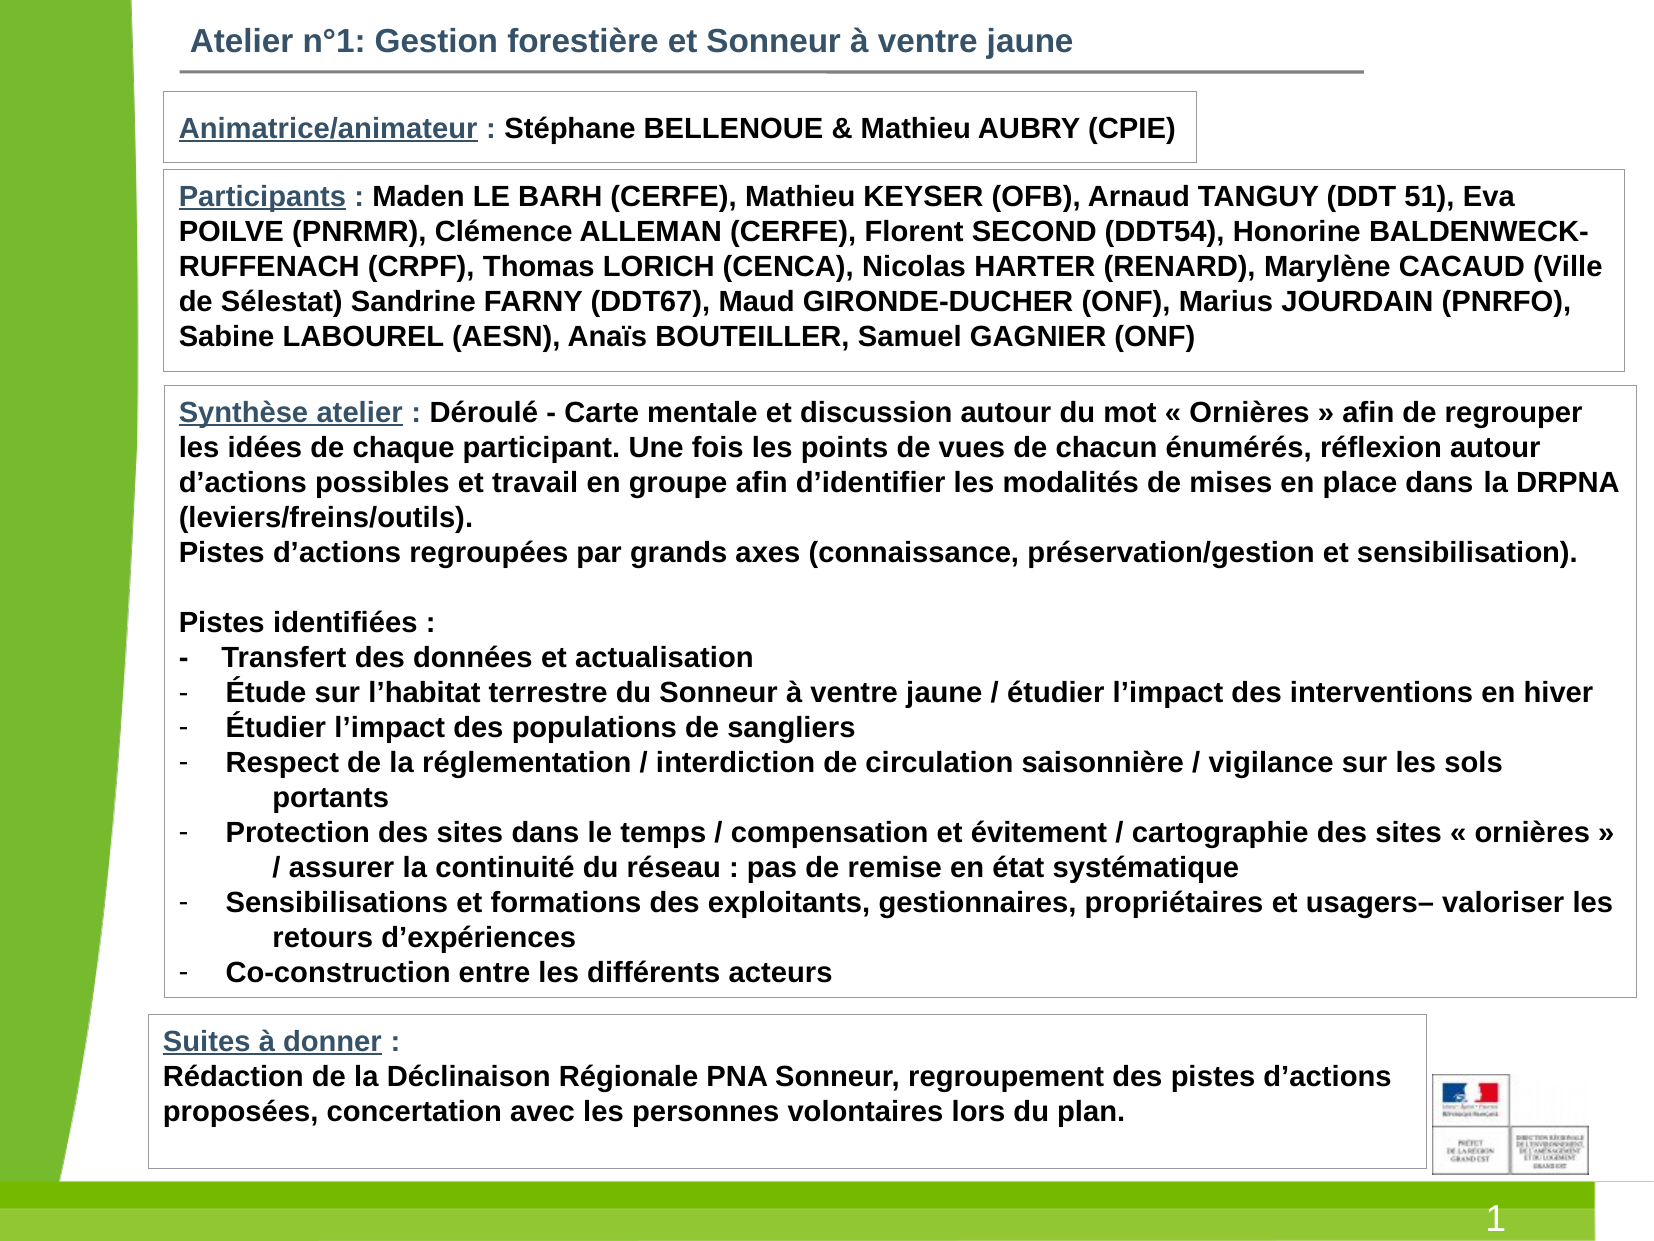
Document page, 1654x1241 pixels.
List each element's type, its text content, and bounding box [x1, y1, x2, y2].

text_box Suites à donner : Rédaction de la Déclinaison Régionale PNA Sonneur, regroupement des pistes d’actions proposées, concertation avec les personnes volontaires lors du plan. [148, 1014, 1427, 1169]
text_box Atelier n°1: Gestion forestière et Sonneur à ventre jaune [175, 0, 1400, 97]
text_box Participants : Maden LE BARH (CERFE), Mathieu KEYSER (OFB), Arnaud TANGUY (DDT 51), Eva POILVE (PNRMR), Clémence ALLEMAN (CERFE), Florent SECOND (DDT54), Honorine BALDENWECK-RUFFENACH (CRPF), Thomas LORICH (CENCA), Nicolas HARTER (RENARD), Marylène CACAUD (Ville de Sélestat) Sandrine FARNY (DDT67), Maud GIRONDE-DUCHER (ONF), Marius JOURDAIN (PNRFO), Sabine LABOUREL (AESN), Anaïs BOUTEILLER, Samuel GAGNIER (ONF) [163, 169, 1625, 372]
picture [0, 0, 1654, 1241]
text_box Animatrice/animateur : Stéphane BELLENOUE & Mathieu AUBRY (CPIE) [163, 91, 1197, 163]
text_box Synthèse atelier : Déroulé - Carte mentale et discussion autour du mot « Ornières » afin de regrouper les idées de chaque participant. Une fois les points de vues de chacun énumérés, réflexion autour d’actions possibles et travail en groupe afin d’identifier les modalités de mises en place dans la DRPNA (leviers/freins/outils). Pistes d’actions regroupées par grands axes (connaissance, préservation/gestion et sensibilisation). Pistes identifiées : - Transfert des données et actualisation Étude sur l’habitat terrestre du Sonneur à ventre jaune / étudier l’impact des interventions en hiver Étudier l’impact des populations de sangliers Respect de la réglementation / interdiction de circulation saisonnière / vigilance sur les sols portants Protection des sites dans le temps / compensation et évitement / cartographie des sites « ornières » / assurer la continuité du réseau : pas de remise en état systématique Sensibilisations et formations des exploitants, gestionnaires, propriétaires et usagers– valoriser les retours d’expériences Co-construction entre les différents acteurs [164, 385, 1637, 998]
